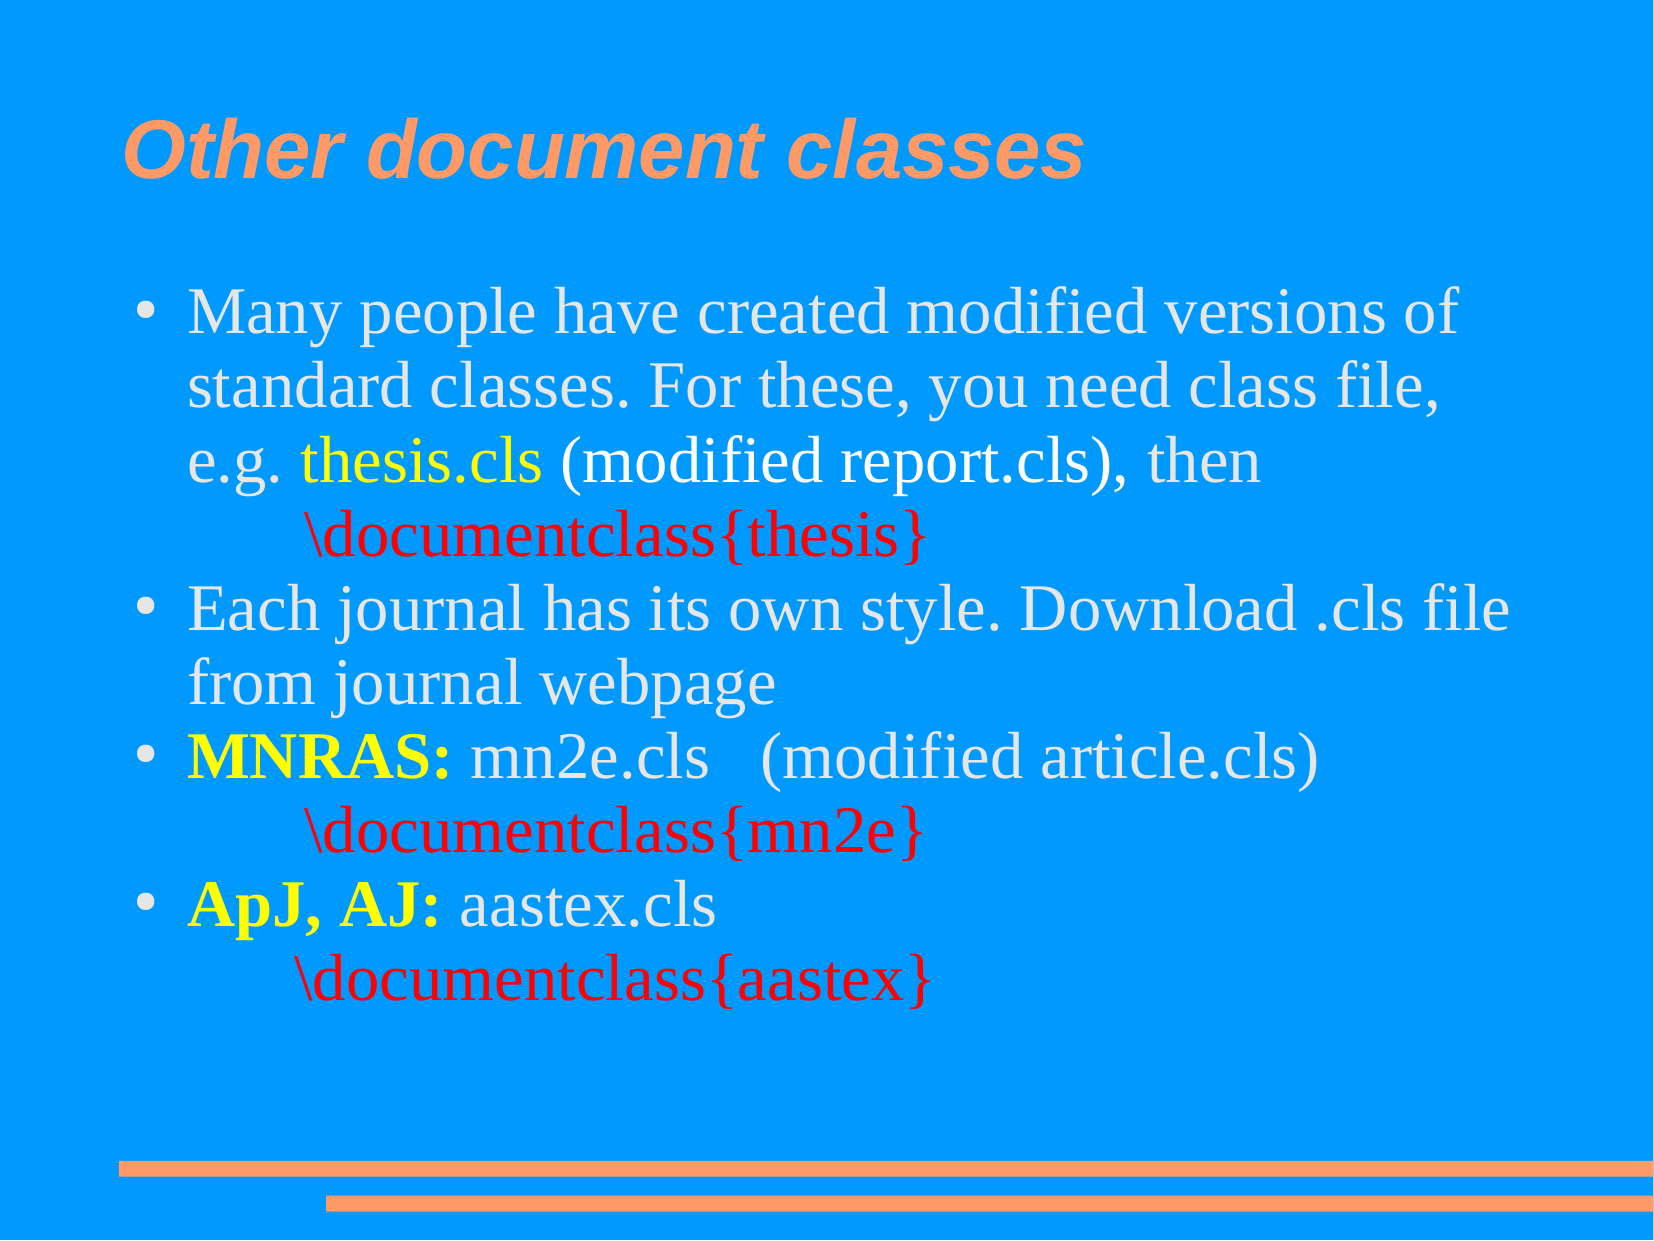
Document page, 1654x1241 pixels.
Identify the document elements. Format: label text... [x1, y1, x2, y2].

list Many people have created modified versions of standard classes. For these, you need class file, e.g. thesis.cls (modified report.cls), then \documentclass{thesis} Each journal has its own style. Download .cls file from journal webpage MNRAS: mn2e.cls (modified article.cls) \documentclass{mn2e} ApJ, AJ: aastex.cls \documentclass{aastex} [116, 274, 1556, 1096]
title Other document classes [121, 46, 1534, 254]
